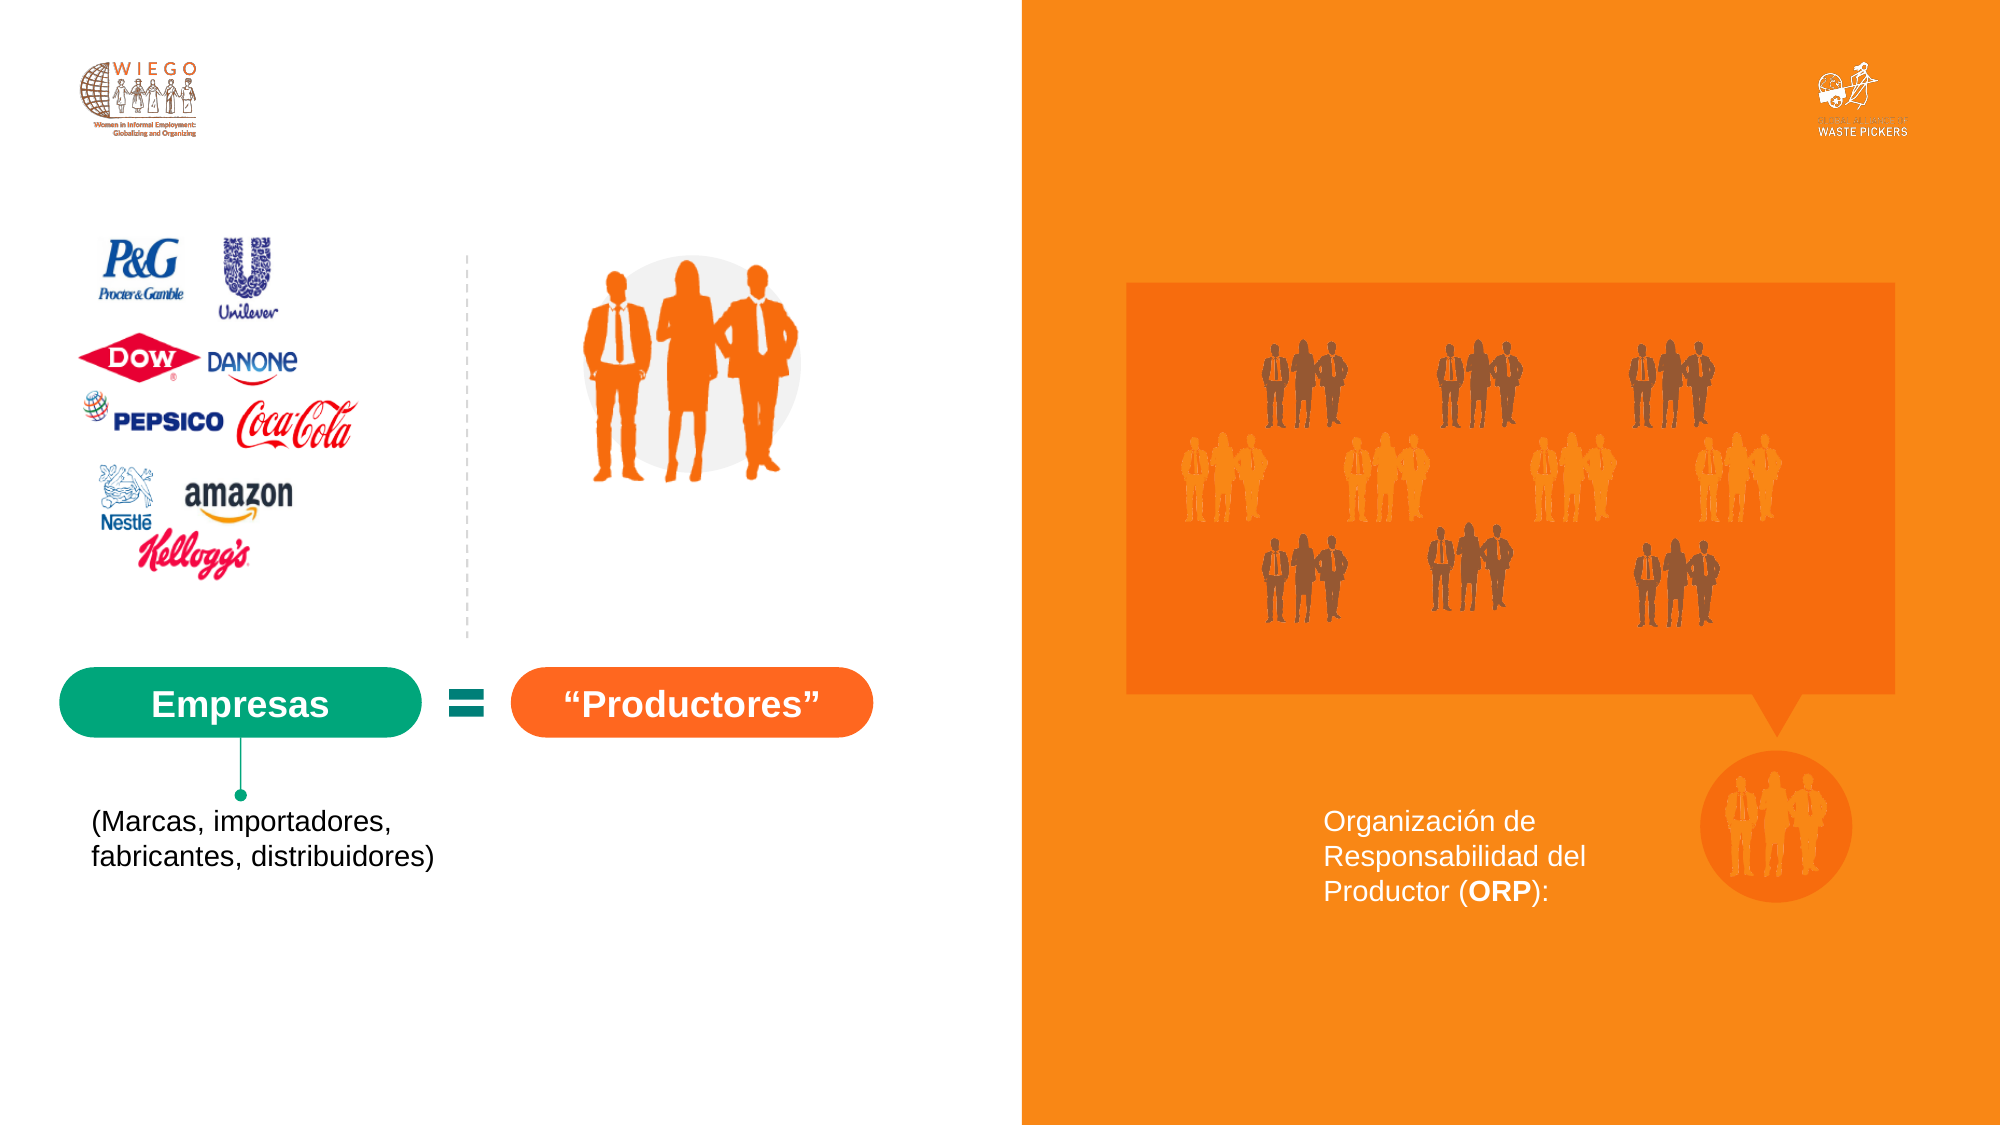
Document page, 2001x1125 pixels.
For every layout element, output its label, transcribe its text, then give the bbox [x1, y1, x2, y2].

text_box [449, 706, 484, 717]
text_box Empresas [59, 667, 422, 738]
text_box [449, 689, 484, 700]
text_box [1126, 282, 1896, 738]
picture [1818, 62, 1908, 136]
picture [1695, 745, 1859, 908]
text_box Organización de Responsabilidad del Productor (ORP): [1308, 795, 1666, 916]
picture [79, 62, 196, 137]
picture [562, 255, 815, 501]
text_box “Productores” [510, 667, 874, 738]
picture [59, 224, 375, 605]
picture [1156, 317, 1808, 654]
text_box (Marcas, importadores, fabricantes, distribuidores) [76, 795, 468, 881]
